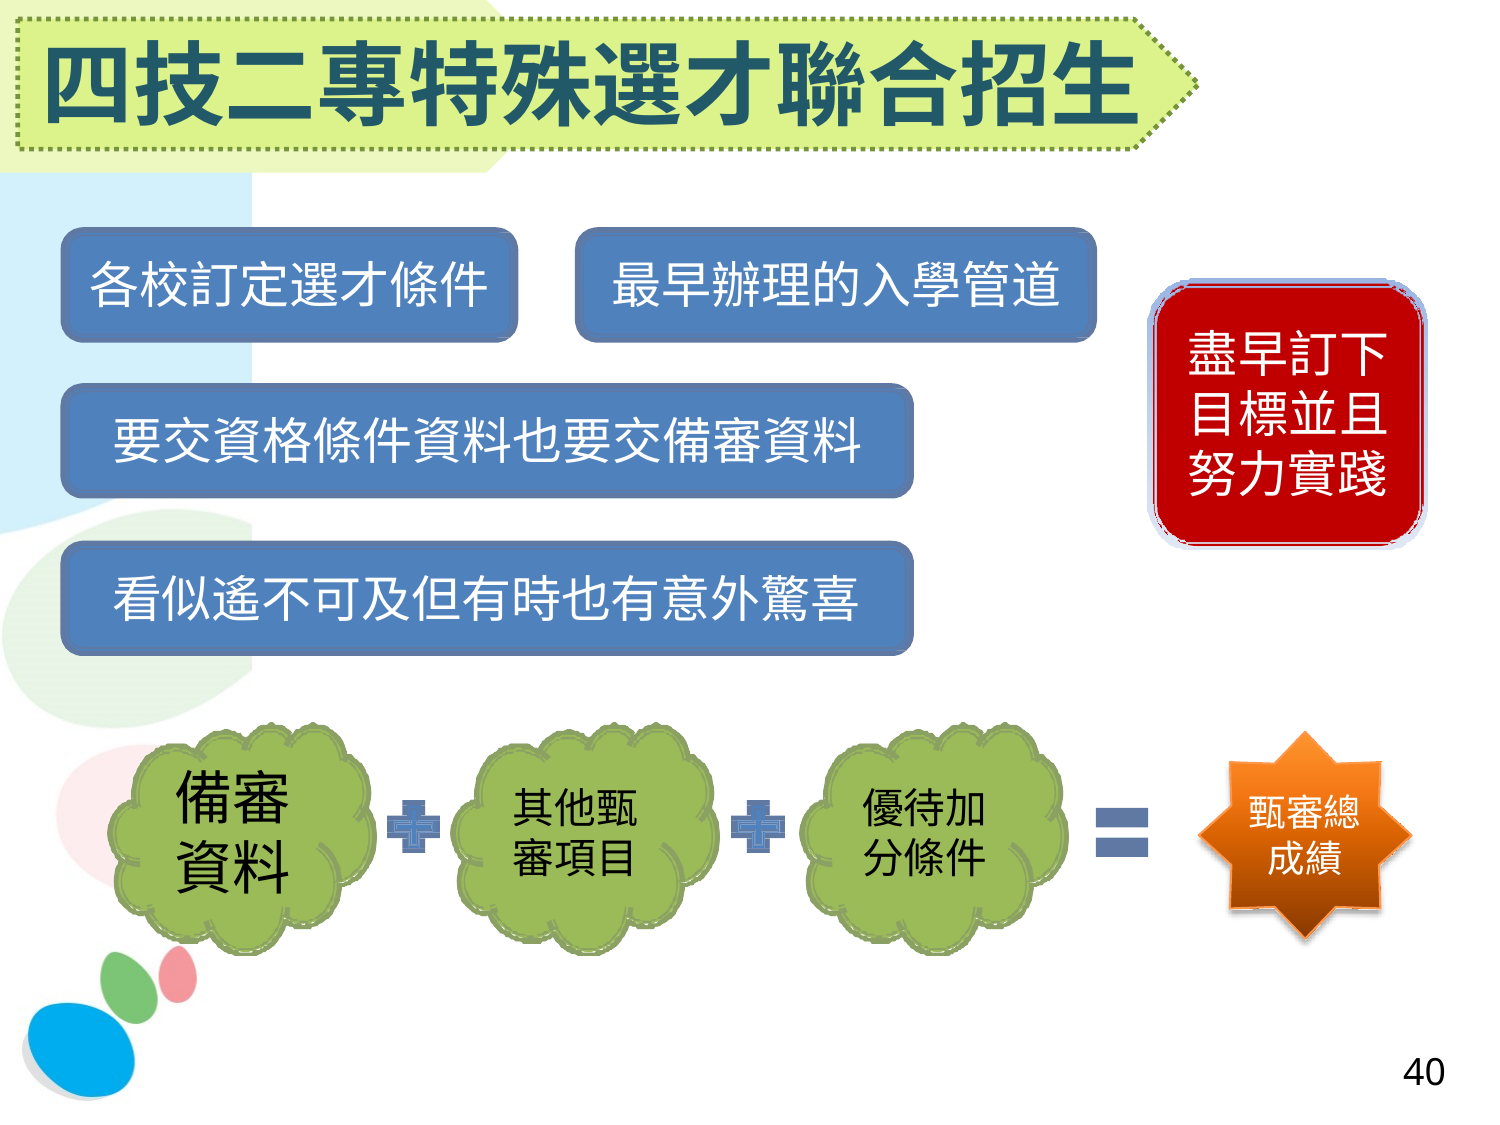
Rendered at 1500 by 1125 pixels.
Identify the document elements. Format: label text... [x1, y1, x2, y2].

text_box 要交資格條件資料也要交備審資料 [110, 407, 865, 472]
picture [387, 800, 440, 853]
picture [799, 722, 1069, 956]
text_box 其他甄 審項目 [510, 779, 641, 885]
title 四技二專特殊選才聯合招生 [39, 24, 1146, 139]
text_box [1146, 35, 1194, 132]
text_box 甄審總 成績 [1246, 787, 1364, 882]
picture [107, 722, 377, 956]
text_box [60, 227, 519, 343]
text_box 備審 資料 [172, 759, 294, 904]
text_box 盡早訂下 目標並且 努力實踐 [1185, 320, 1391, 505]
picture [1147, 278, 1428, 550]
text_box [1095, 807, 1149, 828]
picture [450, 722, 720, 956]
picture [1188, 728, 1421, 955]
text_box [60, 383, 914, 499]
picture [731, 800, 785, 853]
text_box 看似遙不可及但有時也有意外驚喜 [110, 564, 865, 630]
text_box [17, 19, 1141, 150]
text_box [60, 540, 914, 656]
text_box 最早辦理的入學管道 [609, 251, 1064, 316]
text_box [574, 227, 1098, 343]
text_box 40 [1396, 1055, 1451, 1102]
text_box [1095, 837, 1149, 857]
text_box 優待加 分條件 [859, 779, 990, 885]
text_box 各校訂定選才條件 [87, 251, 492, 316]
